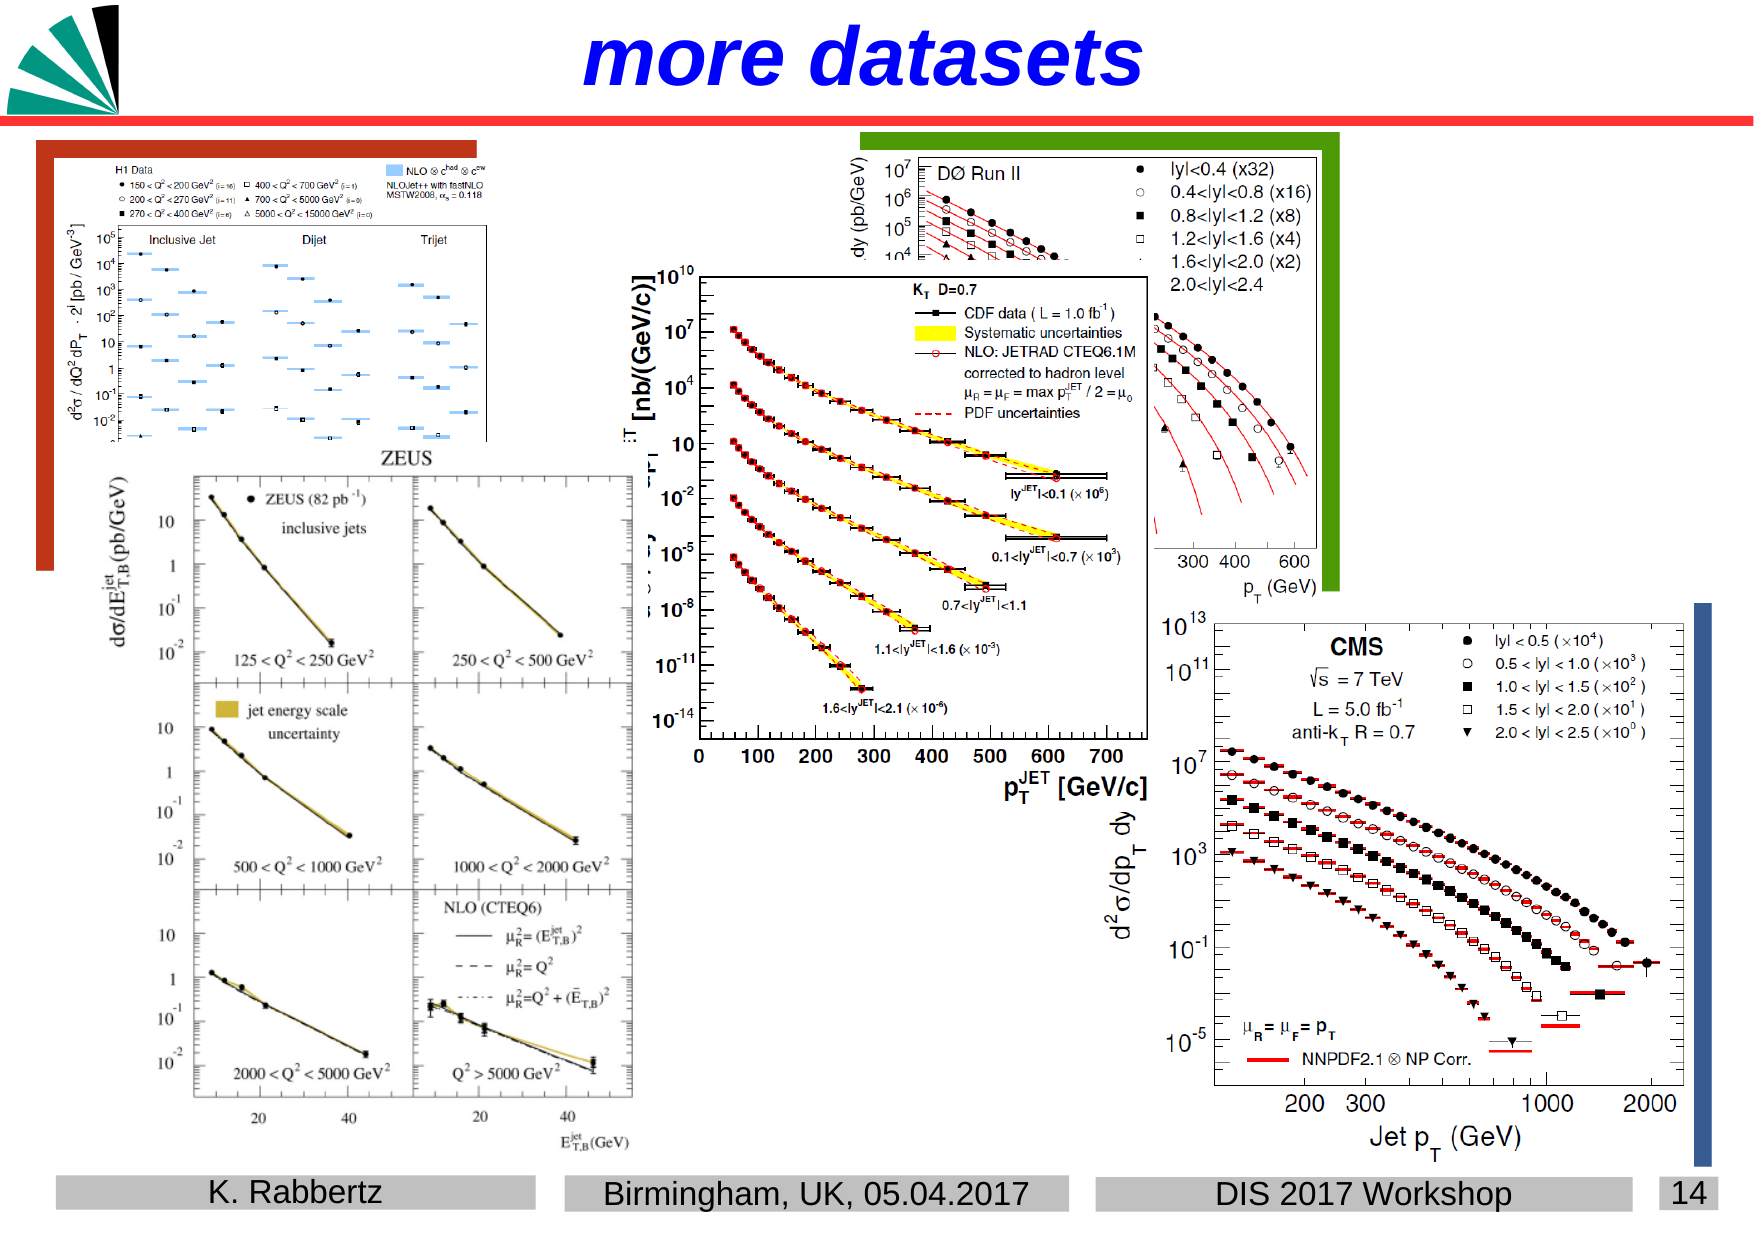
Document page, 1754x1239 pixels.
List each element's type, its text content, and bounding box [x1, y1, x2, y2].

picture [54, 150, 1694, 1167]
picture [7, 5, 119, 116]
title more datasets [123, 0, 1606, 114]
